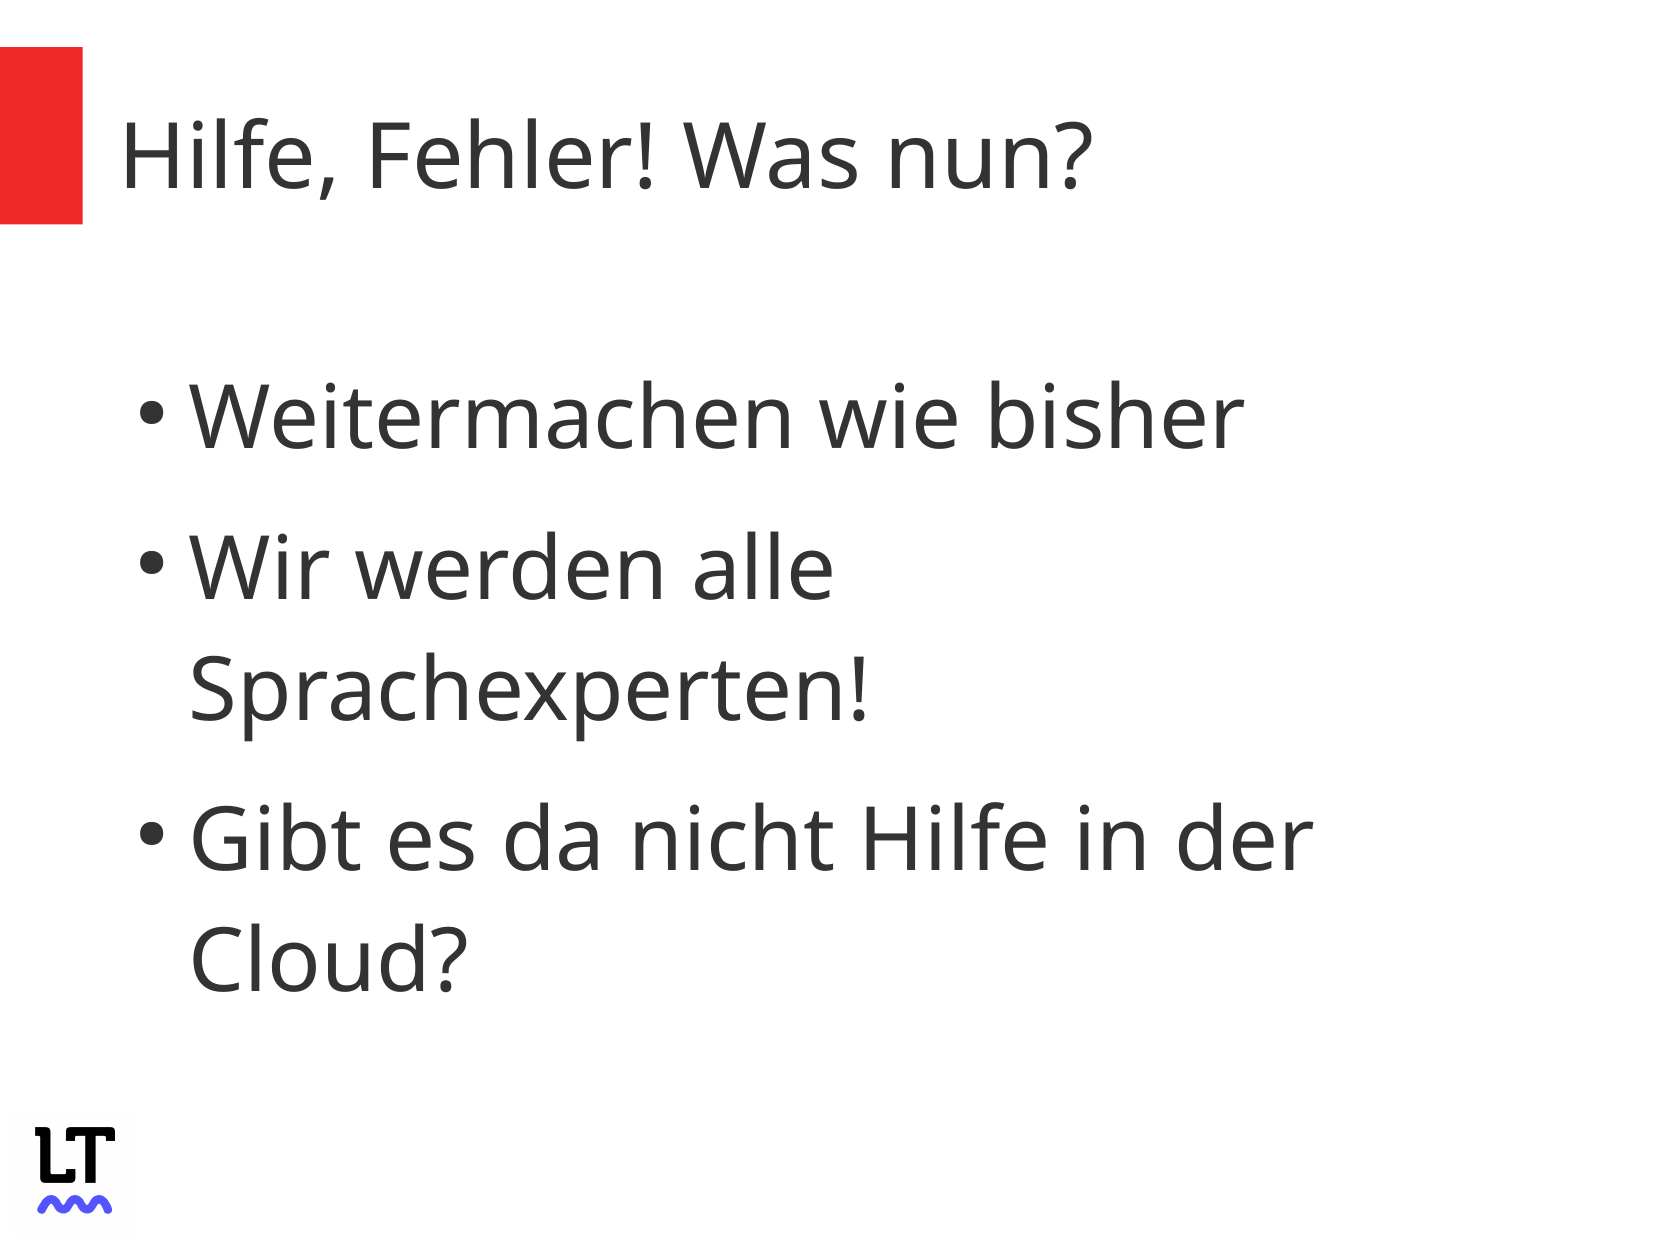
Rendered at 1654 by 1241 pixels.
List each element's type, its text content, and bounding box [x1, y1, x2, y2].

title Hilfe, Fehler! Was nun? [118, 49, 1571, 257]
picture [11, 1110, 138, 1235]
list Weitermachen wie bisher Wir werden alle Sprachexperten! Gibt es da nicht Hilfe in der Cloud? [118, 354, 1536, 1074]
